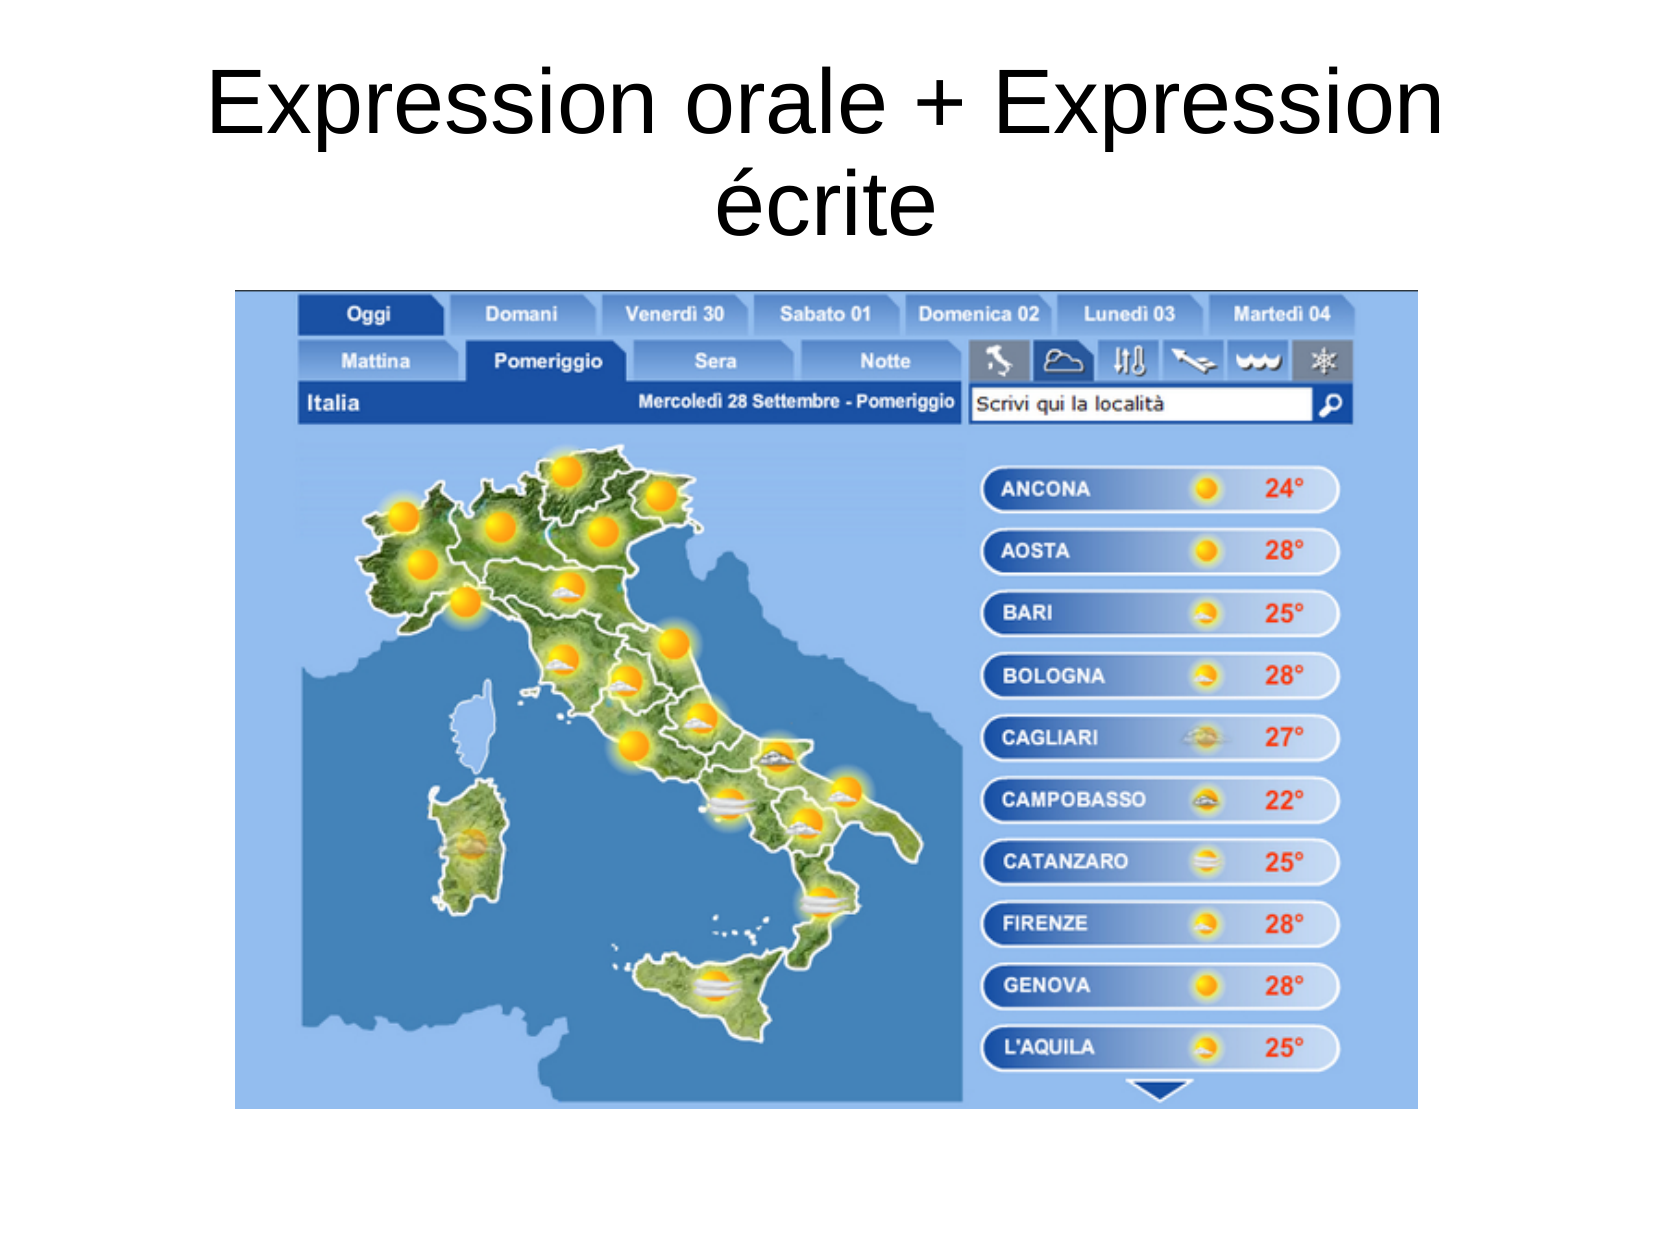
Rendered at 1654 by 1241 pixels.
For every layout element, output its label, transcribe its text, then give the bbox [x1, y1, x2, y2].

title Expression orale + Expression écrite [82, 49, 1571, 257]
picture [235, 290, 1418, 1109]
